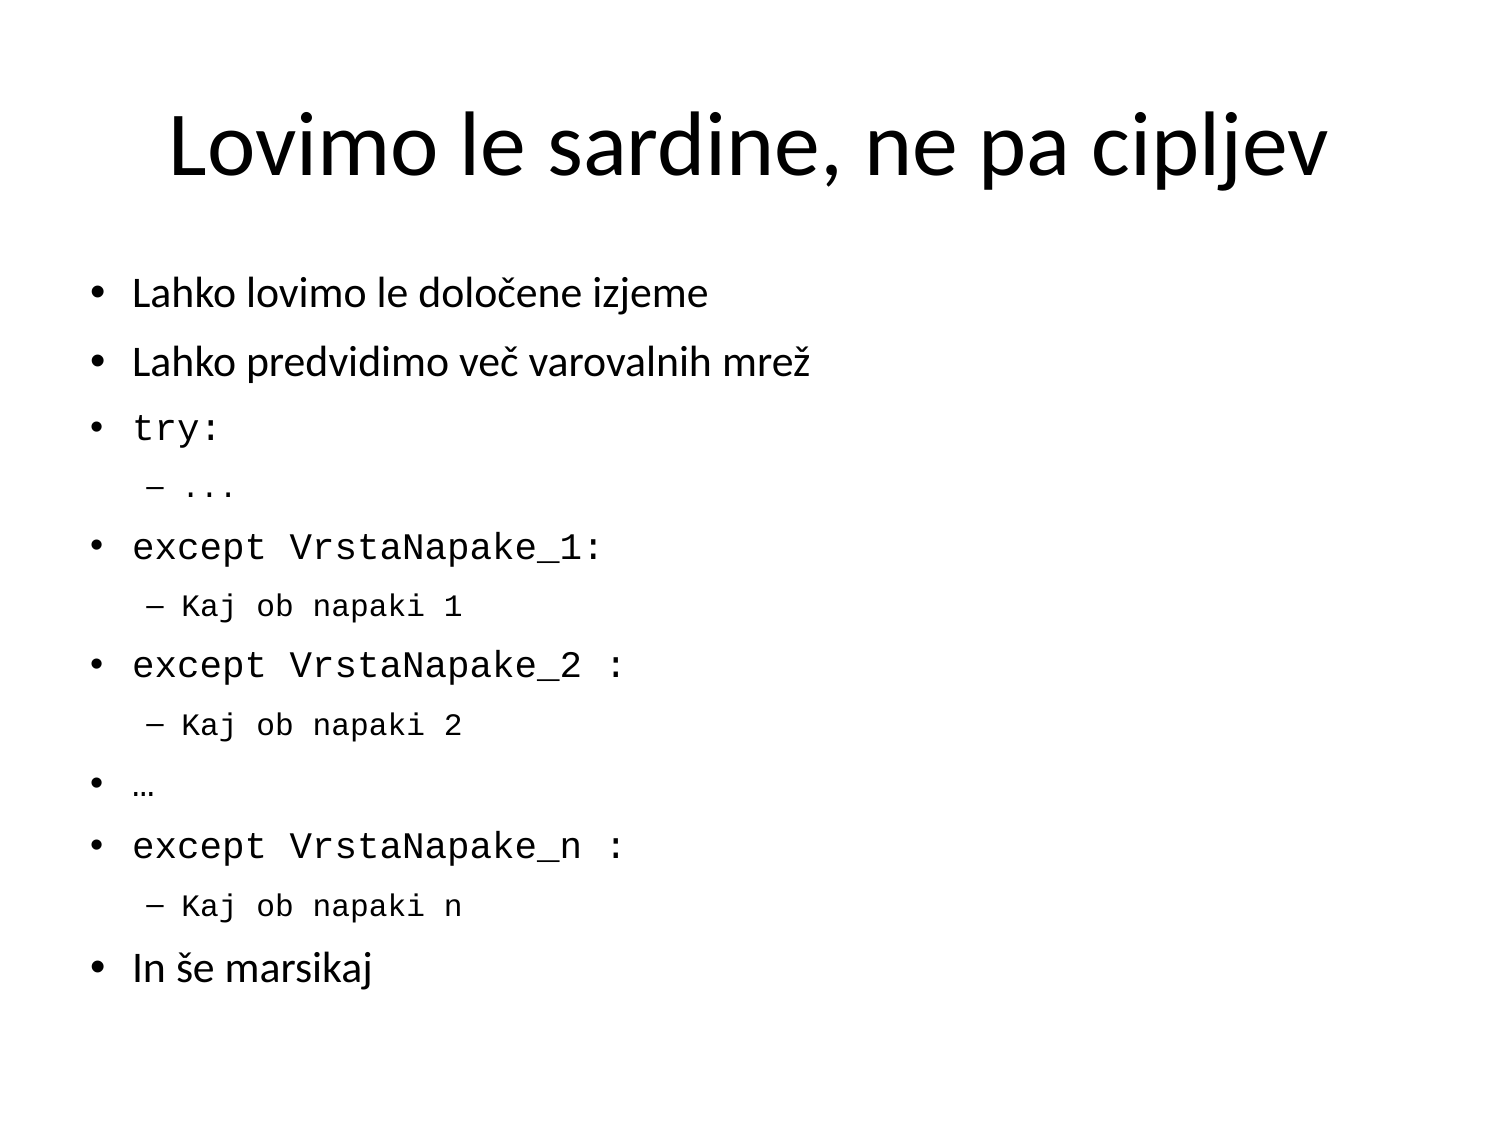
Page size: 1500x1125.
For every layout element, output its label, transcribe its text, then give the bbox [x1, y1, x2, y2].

title Lovimo le sardine, ne pa cipljev [75, 45, 1425, 233]
list Lahko lovimo le določene izjeme Lahko predvidimo več varovalnih mrež try: ... except VrstaNapake_1: Kaj ob napaki 1 except VrstaNapake_2 : Kaj ob napaki 2 … except VrstaNapake_n : Kaj ob napaki n In še marsikaj [75, 262, 1425, 1005]
